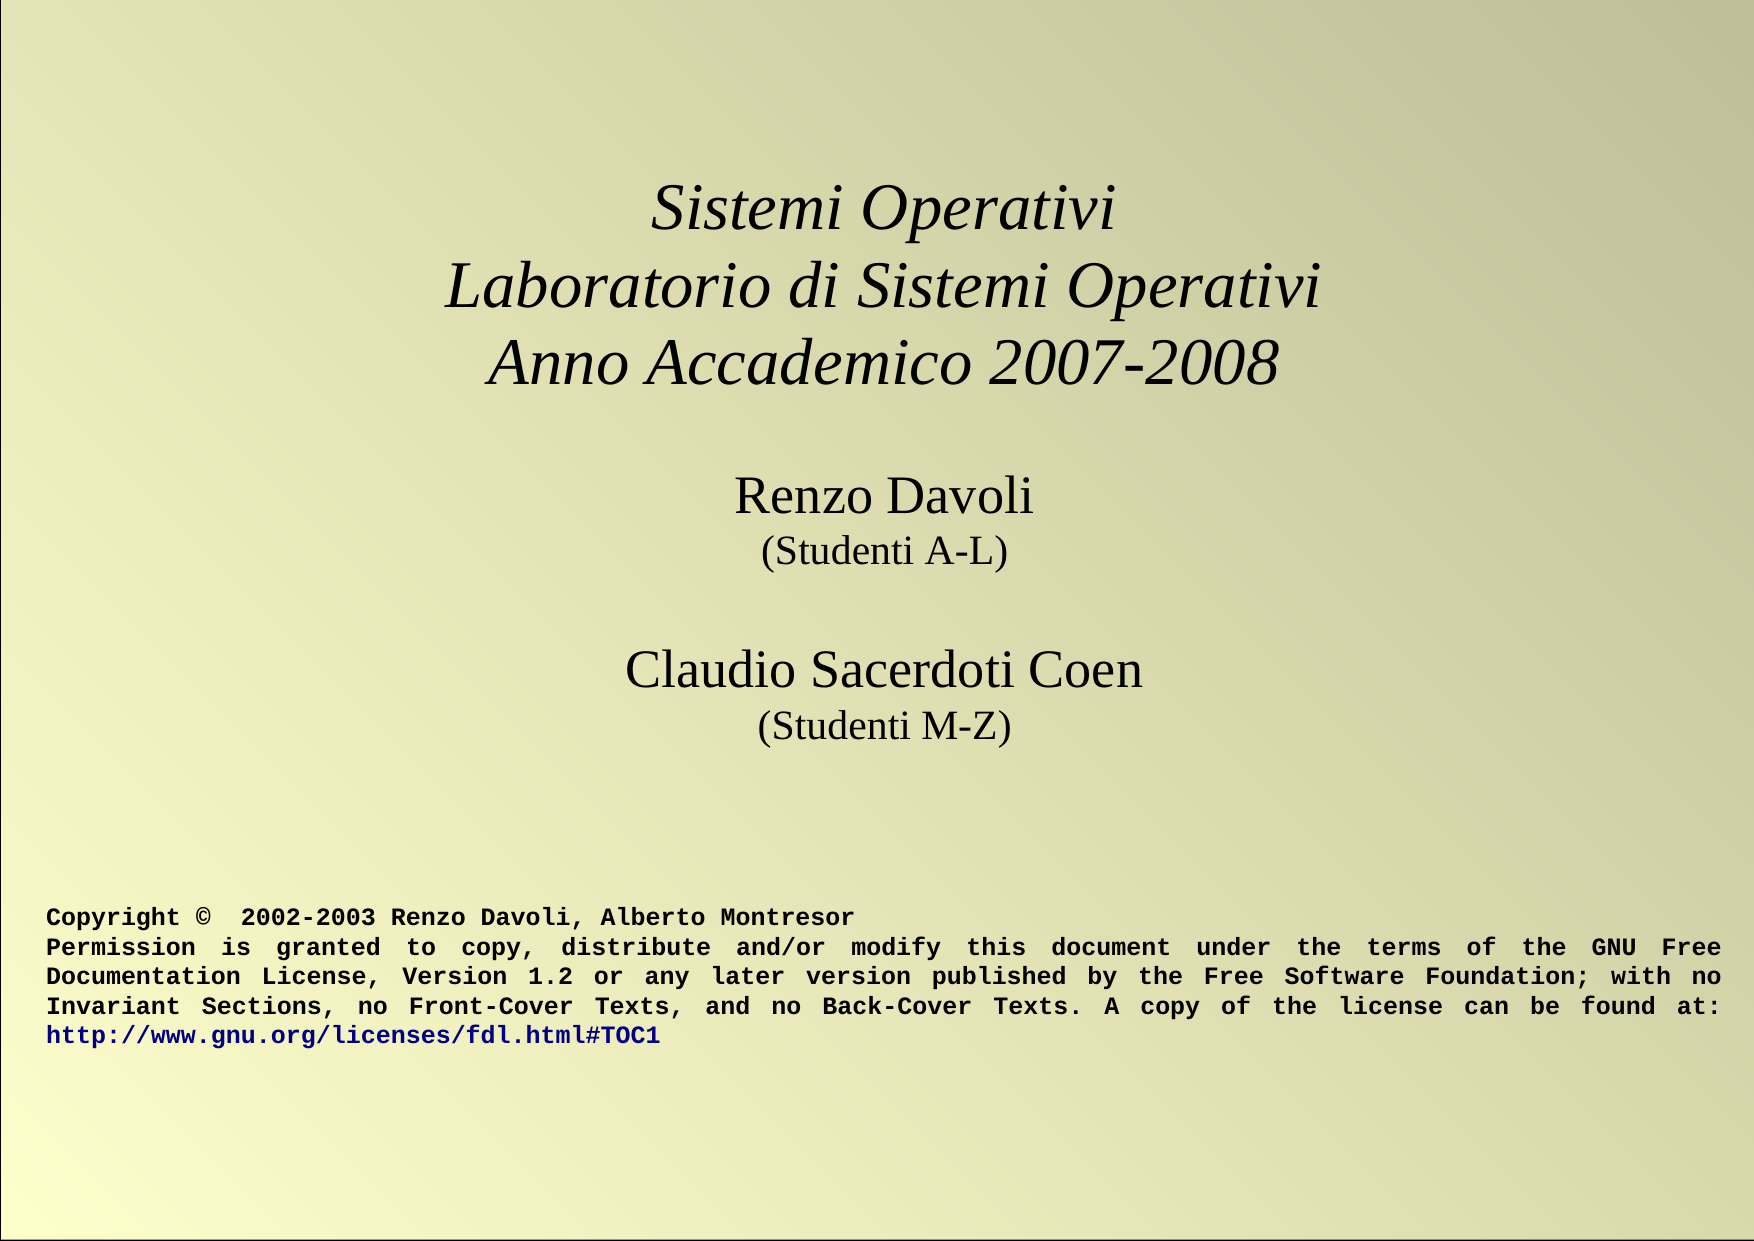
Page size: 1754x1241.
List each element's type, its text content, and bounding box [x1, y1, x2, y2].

text_box [0, 0, 1754, 1241]
text_box Sistemi Operativi Laboratorio di Sistemi Operativi Anno Accademico 2007-2008 Renzo Davoli (Studenti A-L) Claudio Sacerdoti Coen (Studenti M-Z) Copyright © 2002-2003 Renzo Davoli, Alberto Montresor Permission is granted to copy, distribute and/or modify this document under the terms of the GNU Free Documentation License, Version 1.2 or any later version published by the Free Software Foundation; with no Invariant Sections, no Front-Cover Texts, and no Back-Cover Texts. A copy of the license can be found at: http://www.gnu.org/licenses/fdl.html#TOC1 [46, 14, 1724, 1241]
